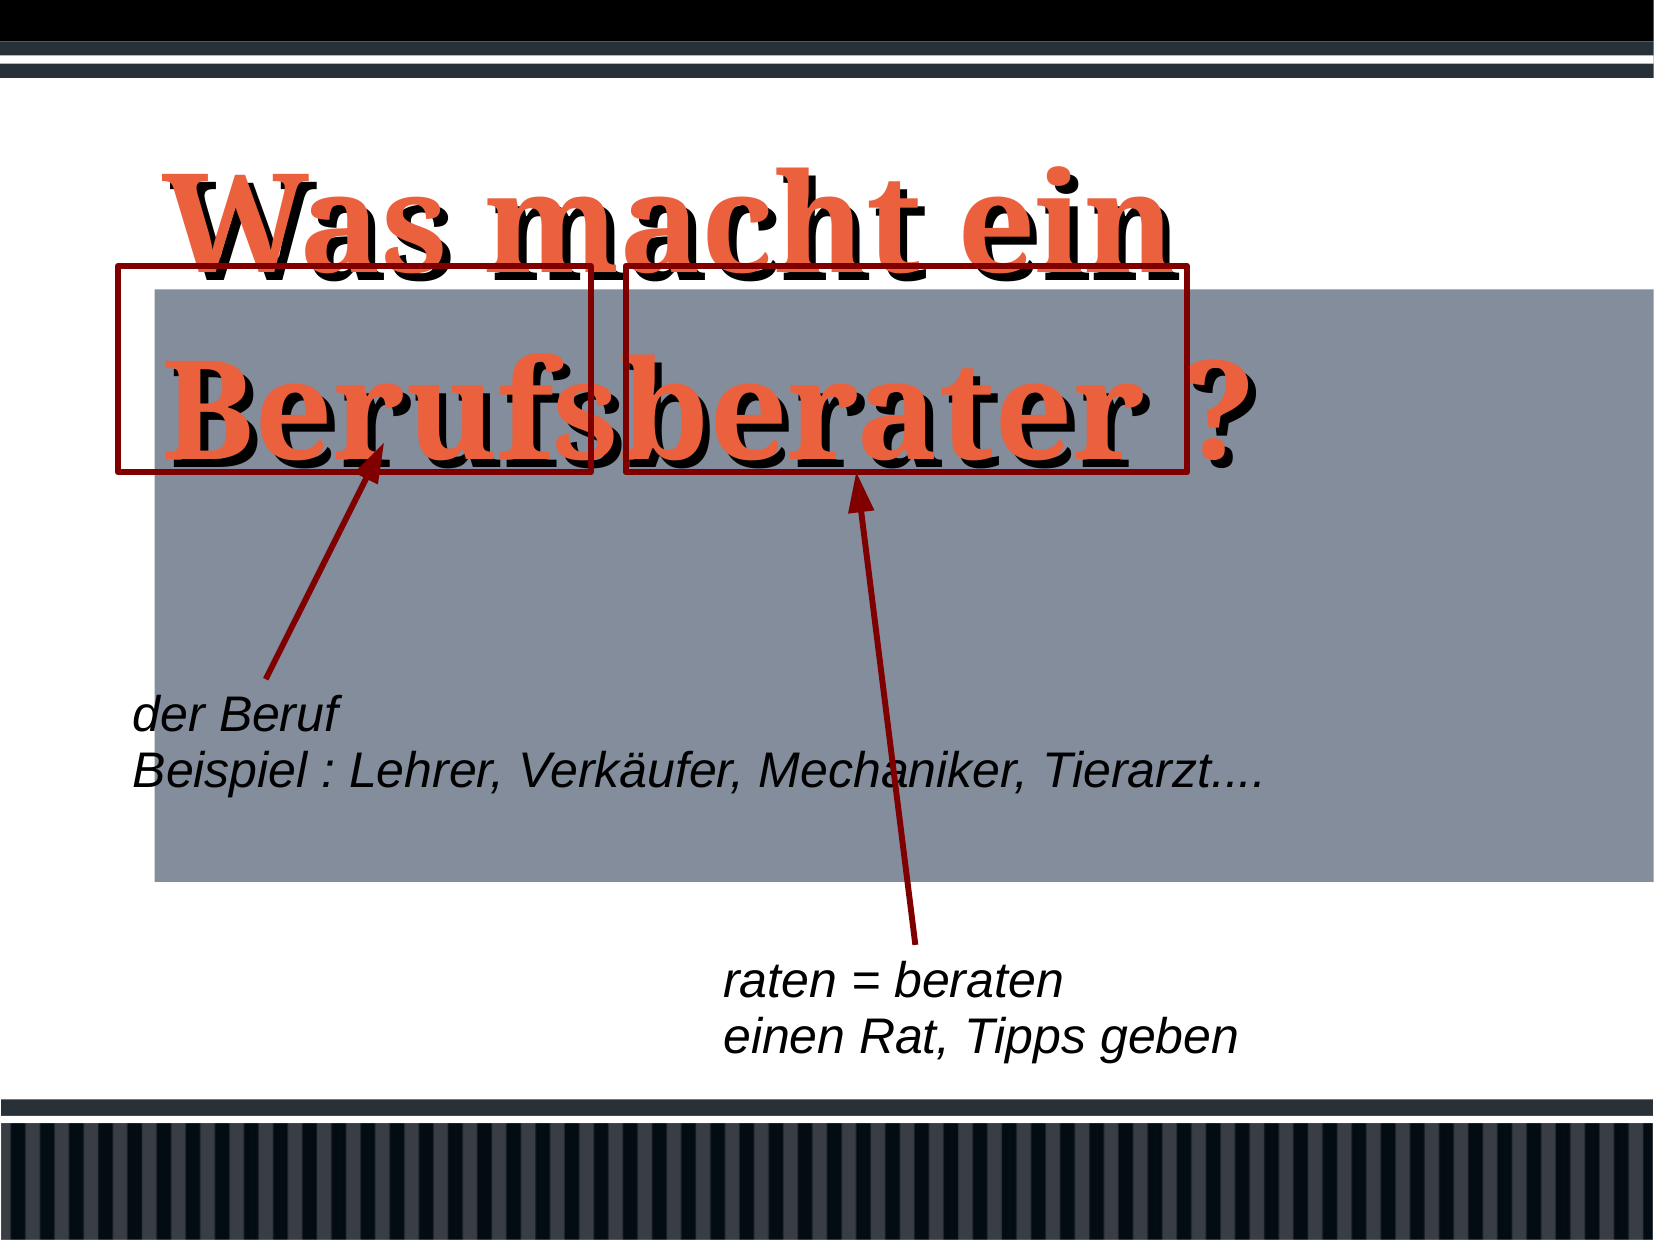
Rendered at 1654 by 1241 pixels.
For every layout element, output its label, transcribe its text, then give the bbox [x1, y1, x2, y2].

text_box [914, 909, 1323, 1062]
text_box der Beruf Beispiel : Lehrer, Verkäufer, Mechaniker, Tierarzt.... [886, 679, 1447, 805]
text_box raten = beraten einen Rat, Tipps geben [708, 944, 1300, 1071]
text_box Was macht ein Berufsberater ? [629, 269, 1184, 446]
text_box [206, 909, 912, 1062]
text_box Was macht ein Berufsberater ? [147, 118, 1565, 446]
picture [0, 1122, 1654, 1241]
text_box der Beruf Beispiel : Lehrer, Verkäufer, Mechaniker, Tierarzt.... [118, 679, 894, 805]
text_box Was macht ein Berufsberater ? [147, 269, 588, 446]
